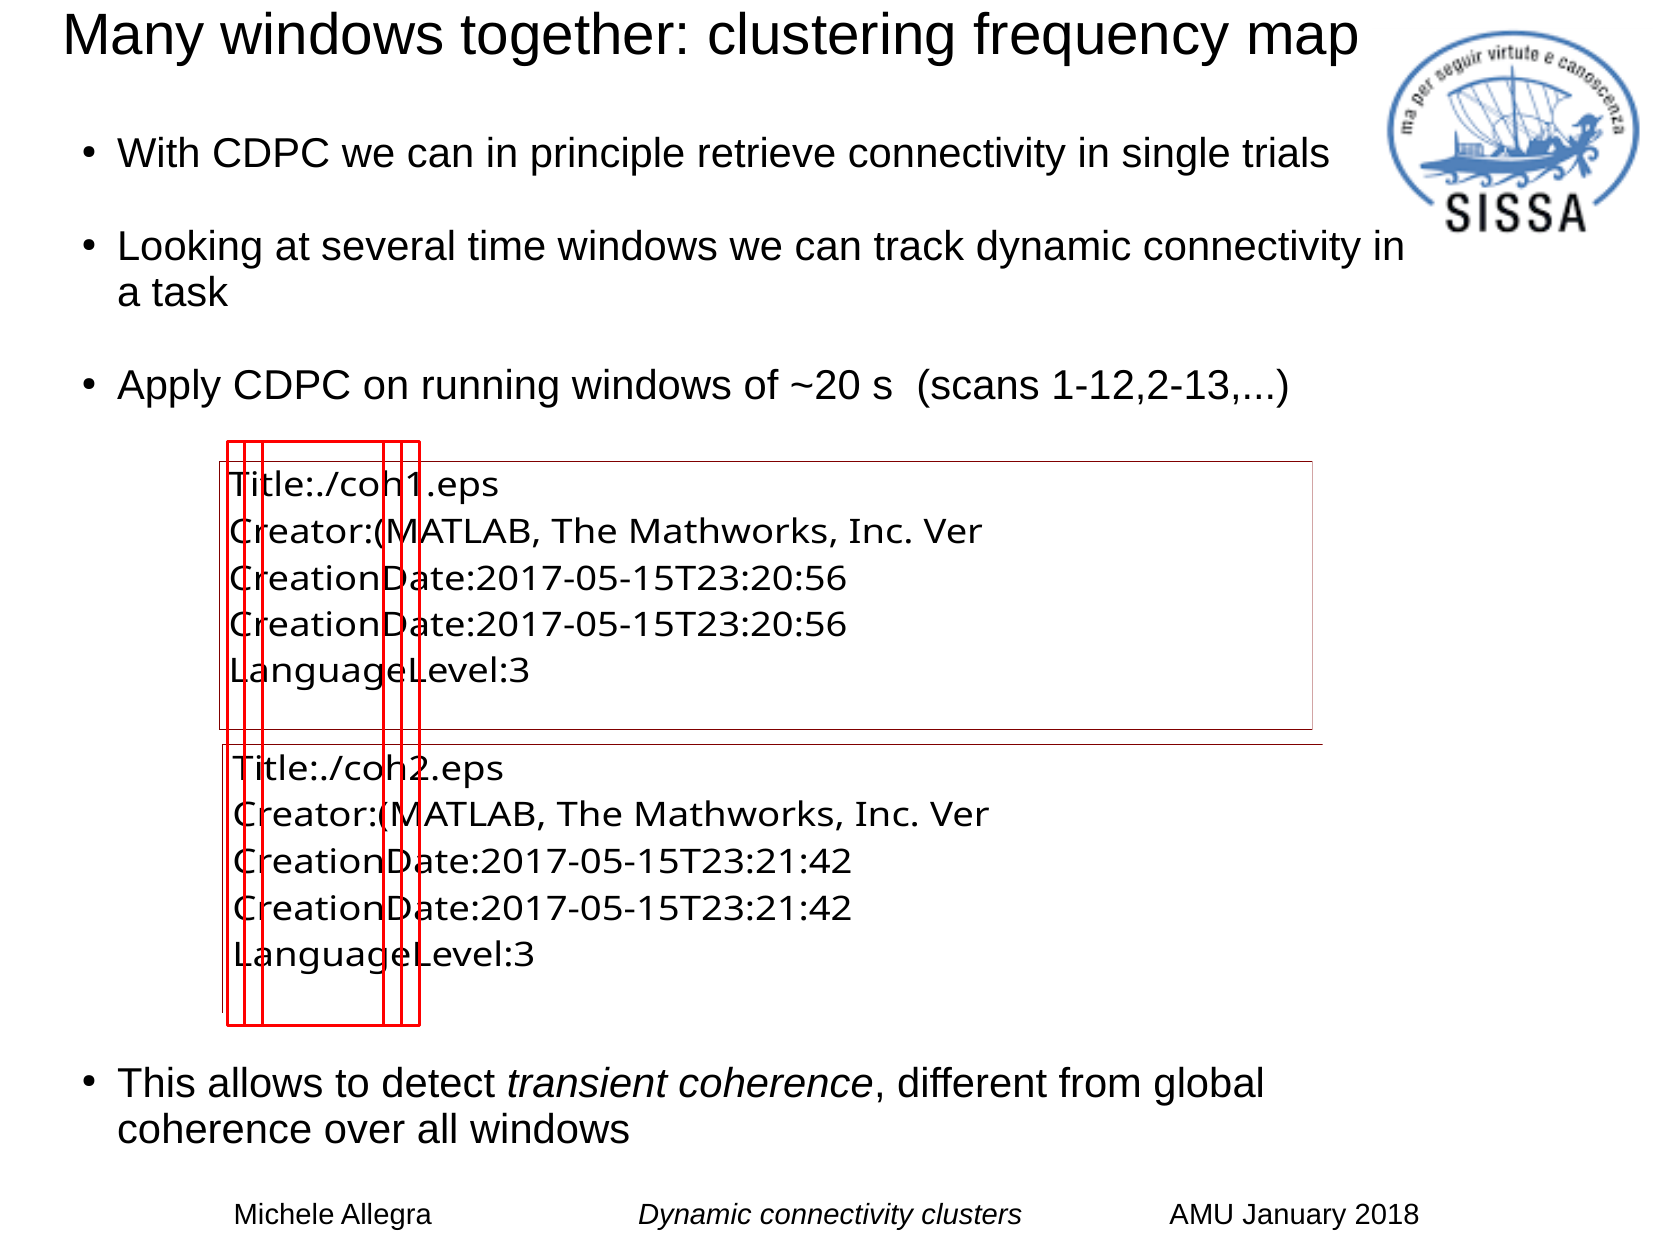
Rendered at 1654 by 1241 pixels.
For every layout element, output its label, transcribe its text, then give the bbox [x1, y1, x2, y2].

picture [264, 742, 382, 1013]
picture [264, 458, 382, 730]
text_box With CDPC we can in principle retrieve connectivity in single trials Looking at several time windows we can track dynamic connectivity in a task Apply CDPC on running windows of ~20 s (scans 1-12,2-13,...) This allows to detect transient coherence, different from global coherence over all windows [66, 61, 1432, 1160]
title Many windows together: clustering frequency map [35, 0, 1388, 139]
picture [229, 458, 243, 730]
picture [246, 742, 261, 1013]
picture [385, 742, 400, 1013]
title Michele Allegra Dynamic connectivity clusters AMU January 2018 [82, 1177, 1572, 1241]
picture [220, 742, 226, 1013]
picture [1372, 27, 1654, 238]
picture [229, 742, 243, 1013]
picture [385, 458, 400, 730]
picture [403, 458, 418, 730]
picture [246, 458, 261, 730]
picture [403, 742, 418, 1013]
picture [216, 458, 226, 730]
picture [421, 742, 1323, 1013]
picture [421, 458, 1313, 730]
